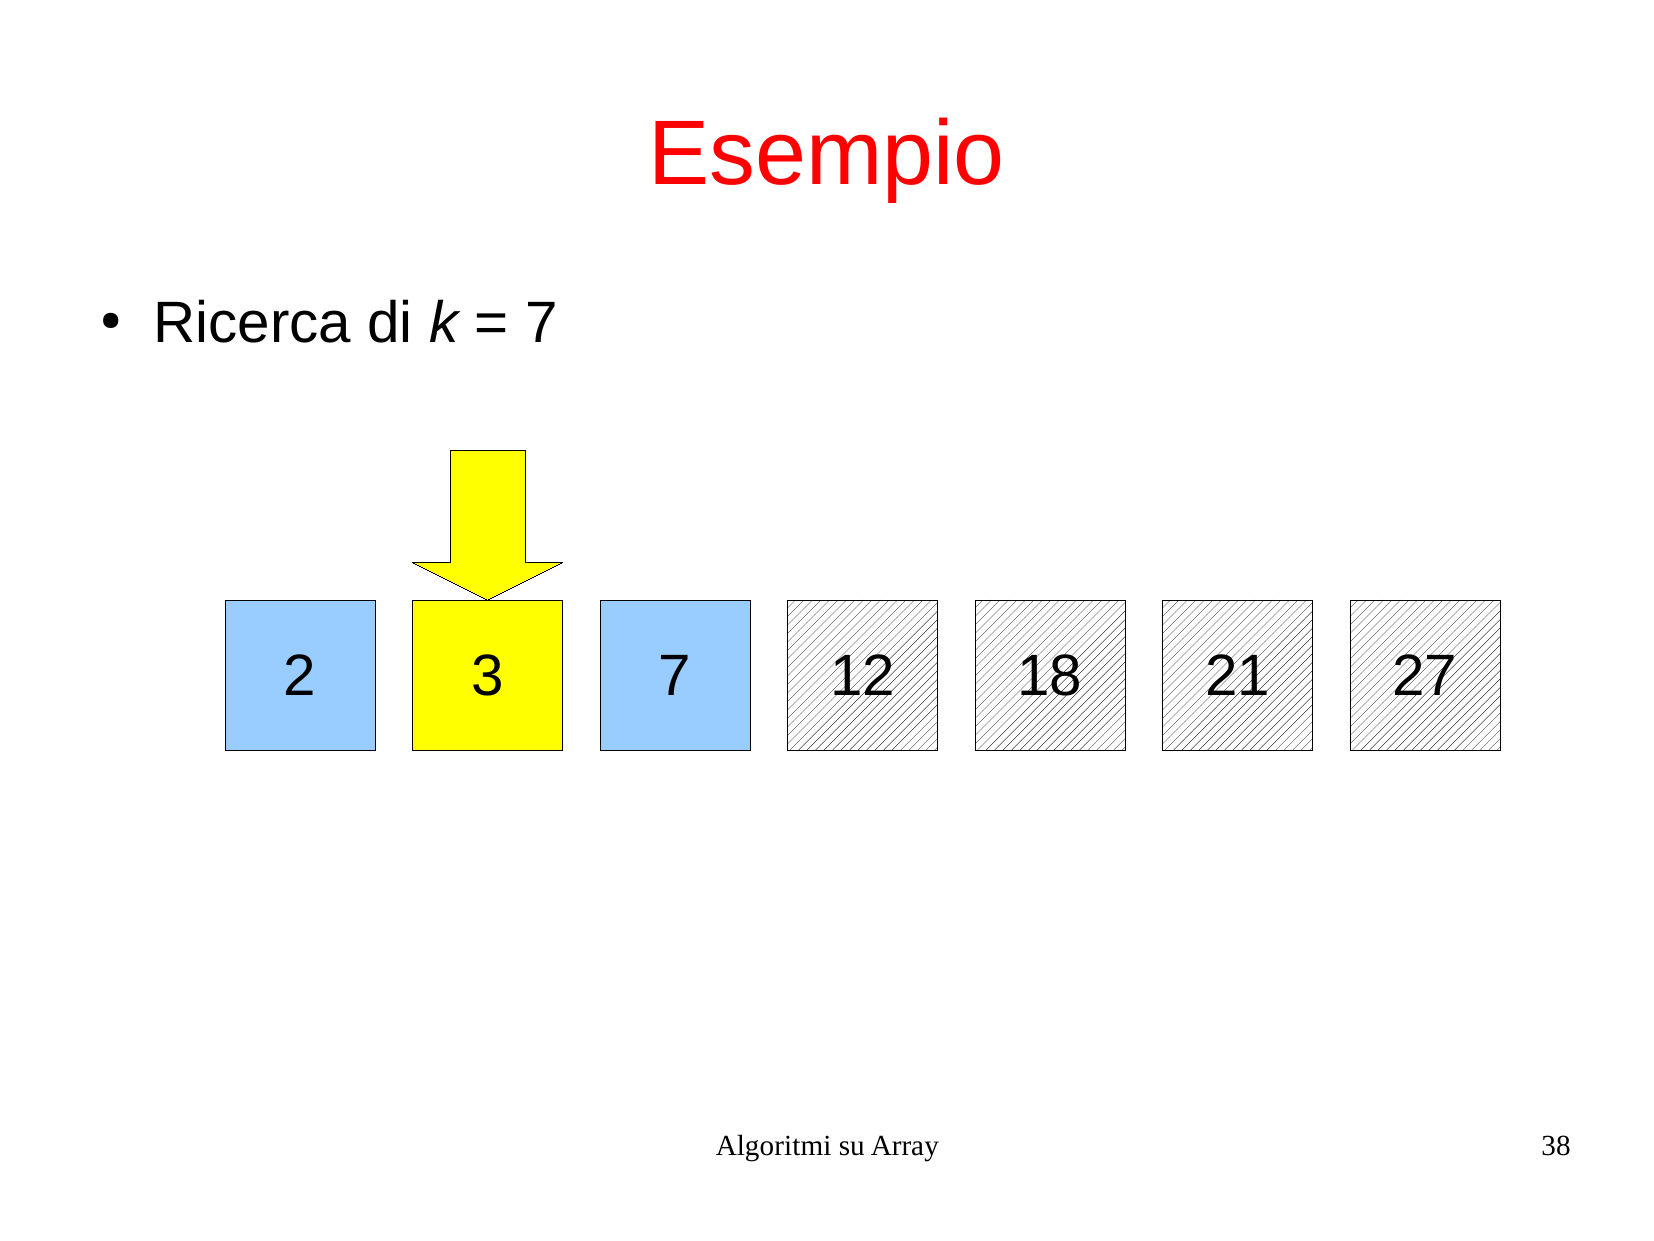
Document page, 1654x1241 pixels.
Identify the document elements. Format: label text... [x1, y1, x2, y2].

list Ricerca di k = 7 [82, 290, 1571, 1088]
text_box 21 [1162, 600, 1313, 751]
text_box 7 [600, 600, 751, 751]
text_box 27 [1350, 600, 1501, 751]
text_box 3 [412, 600, 563, 751]
text_box [412, 450, 563, 601]
text_box 12 [787, 600, 938, 751]
text_box 2 [225, 600, 376, 751]
title Esempio [82, 49, 1571, 257]
text_box 18 [975, 600, 1126, 751]
